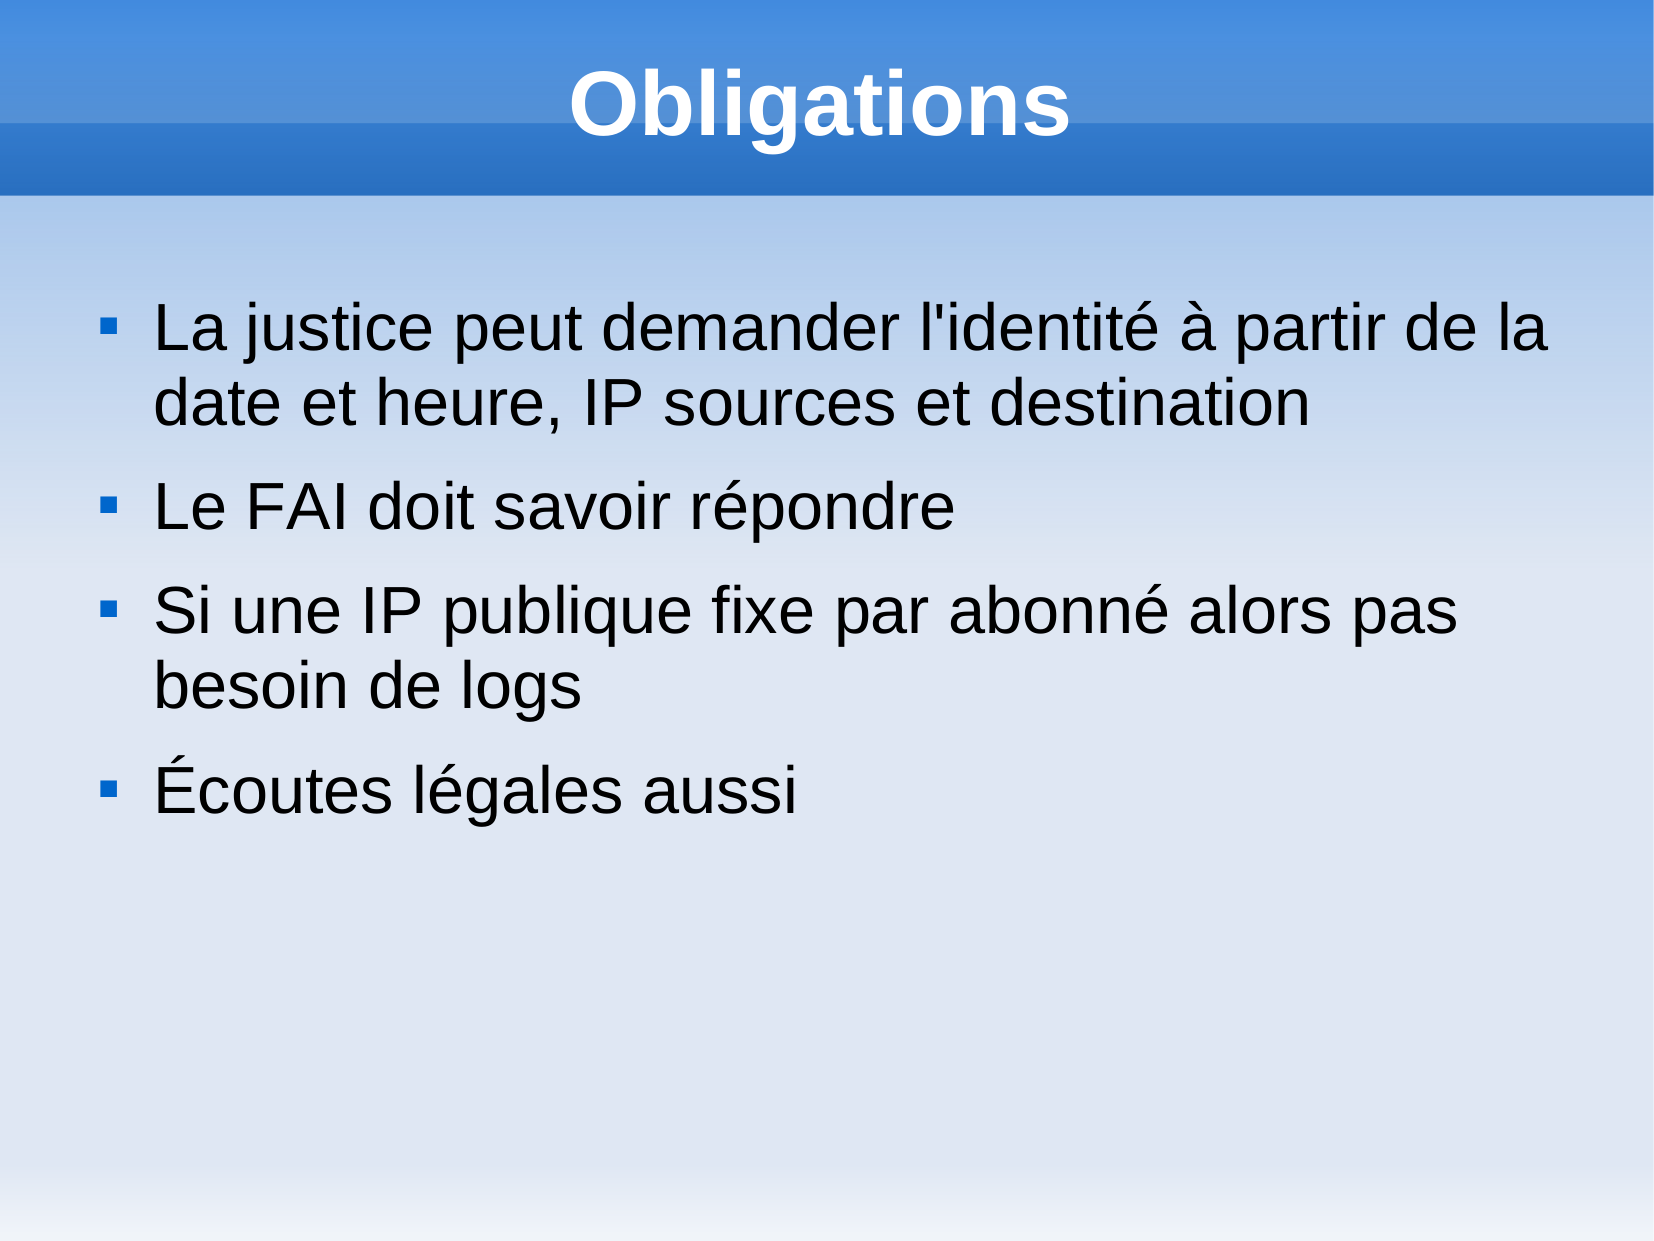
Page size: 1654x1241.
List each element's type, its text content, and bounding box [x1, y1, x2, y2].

title Obligations [76, 7, 1565, 200]
picture [0, 0, 1654, 1241]
list La justice peut demander l'identité à partir de la date et heure, IP sources et destination Le FAI doit savoir répondre Si une IP publique fixe par abonné alors pas besoin de logs Écoutes légales aussi [82, 290, 1571, 1094]
